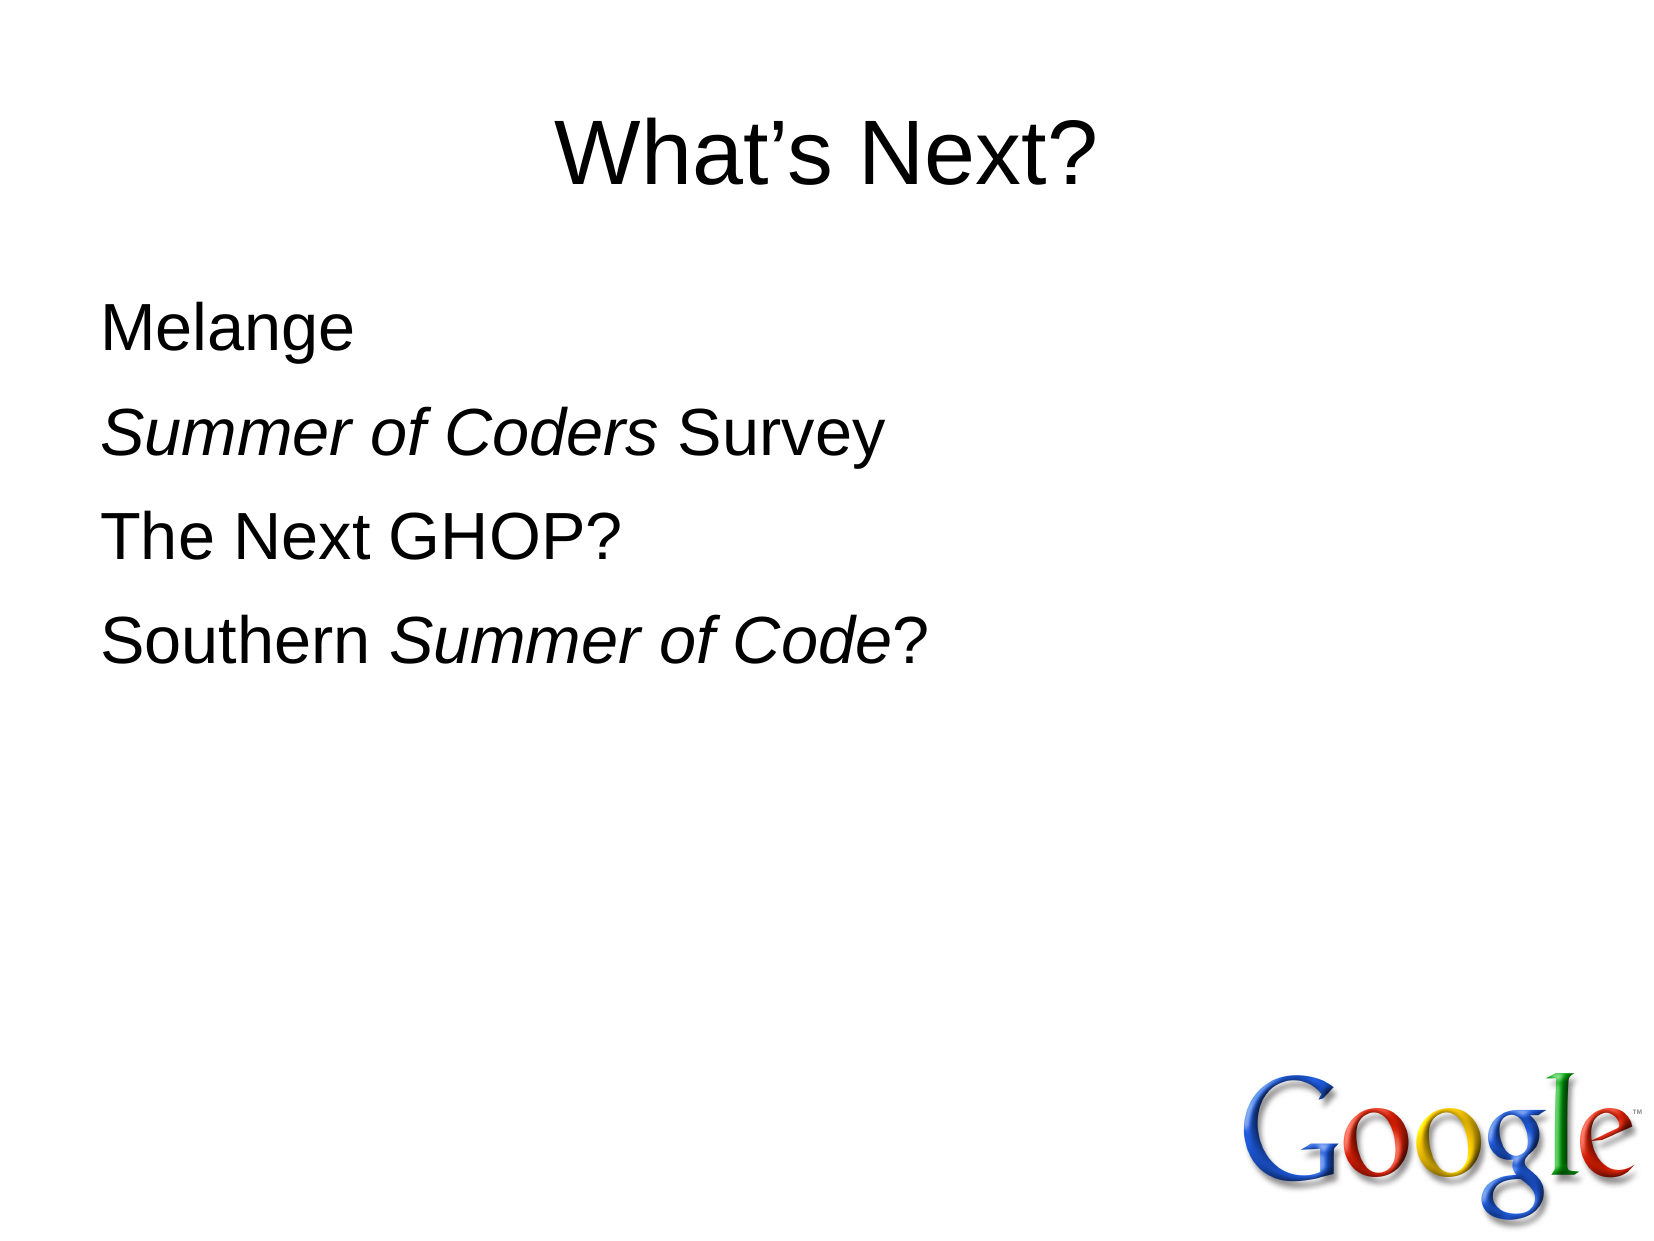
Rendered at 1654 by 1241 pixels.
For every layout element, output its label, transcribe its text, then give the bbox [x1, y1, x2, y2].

picture [1237, 1049, 1654, 1241]
list Melange Summer of Coders Survey The Next GHOP? Southern Summer of Code? [82, 290, 1571, 1094]
title What’s Next? [82, 56, 1571, 250]
